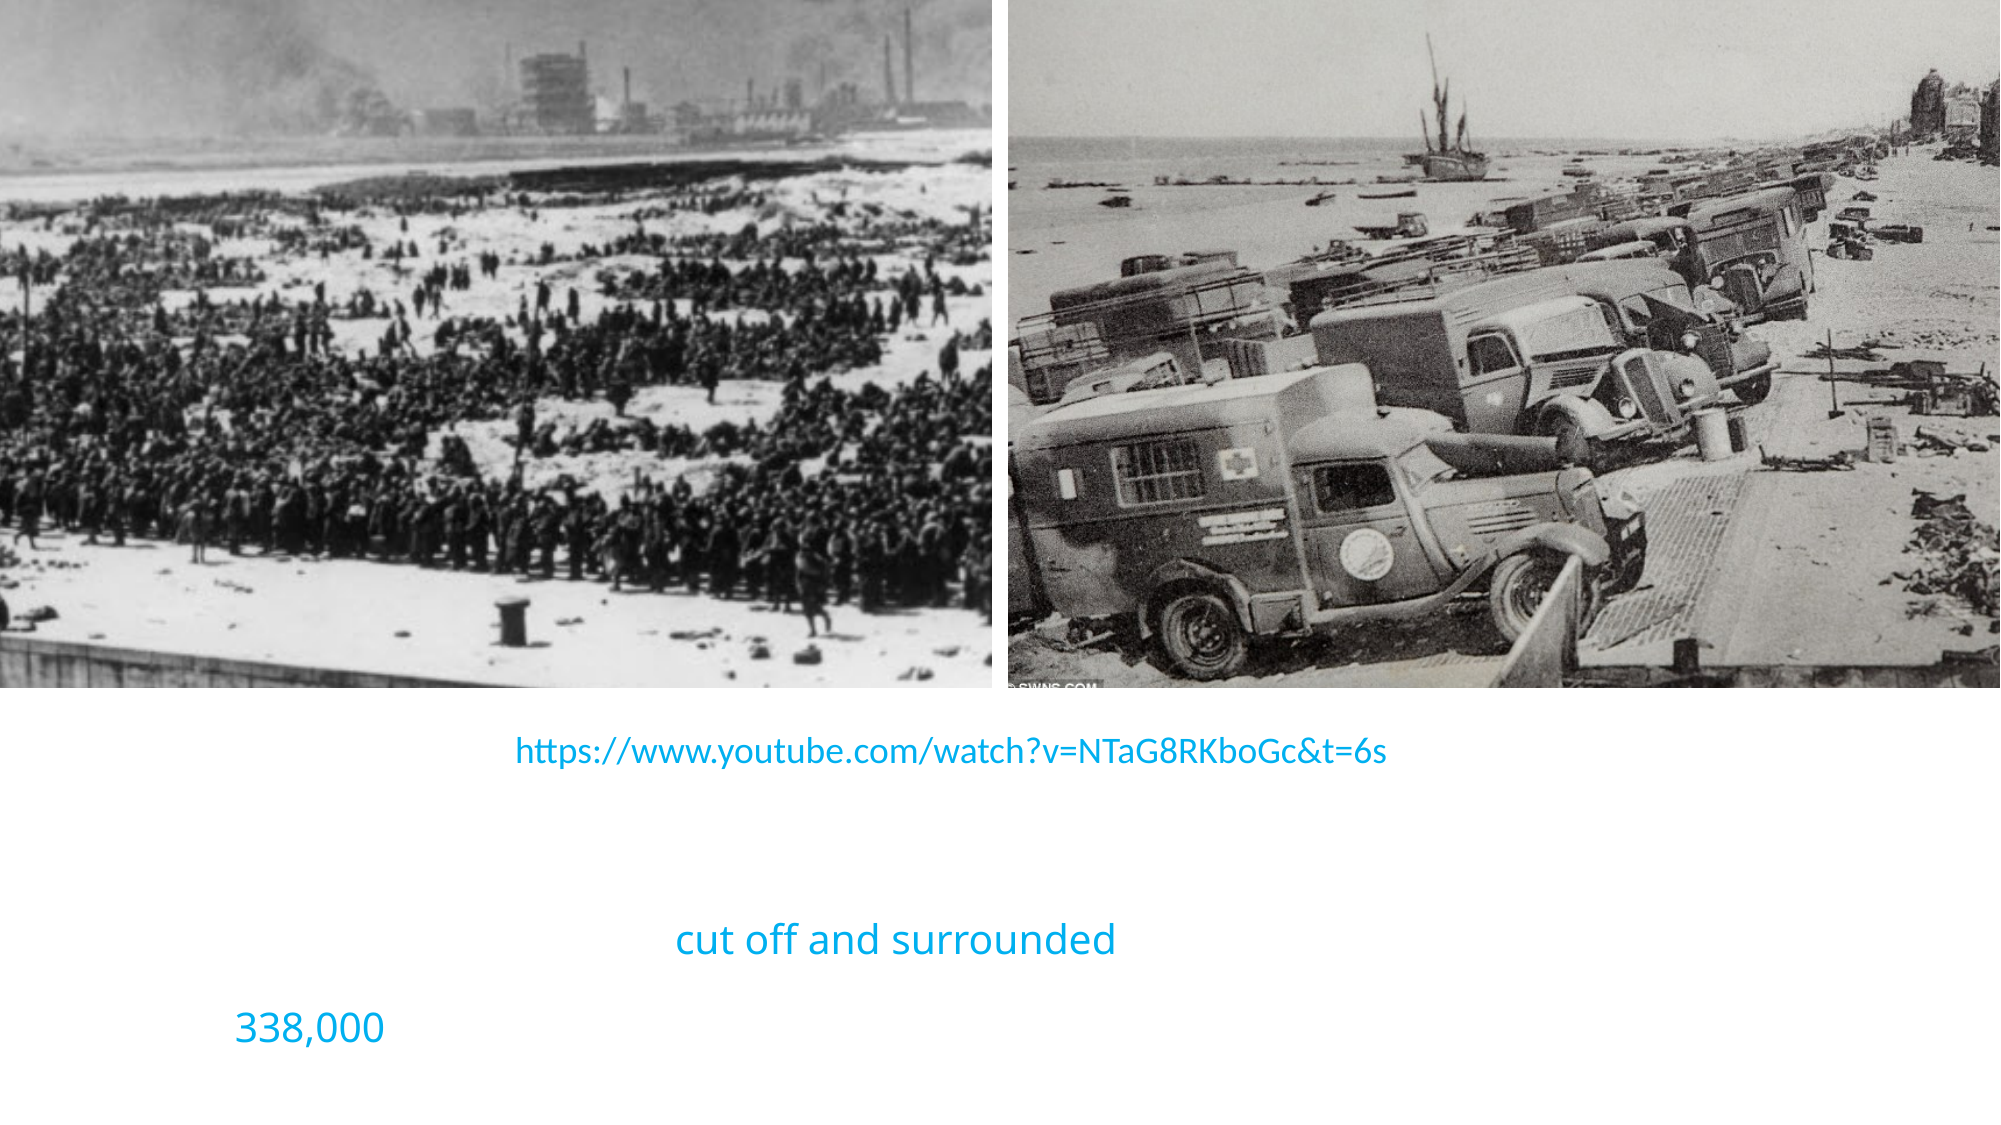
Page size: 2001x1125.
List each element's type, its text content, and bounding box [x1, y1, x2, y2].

picture [0, 0, 992, 688]
title -The British and French were cut off and surrounded by the Germans, who stopped just outside the town. -Over 338,000 troops were evacuated across the English Channel in a “Miracle of Deliverance”, many of them aboard civilian boats. [104, 908, 1896, 1125]
picture [1008, 0, 2000, 688]
text_box https://www.youtube.com/watch?v=NTaG8RKboGc&t=6s (“Dunkirk” 2017) [500, 719, 1500, 824]
